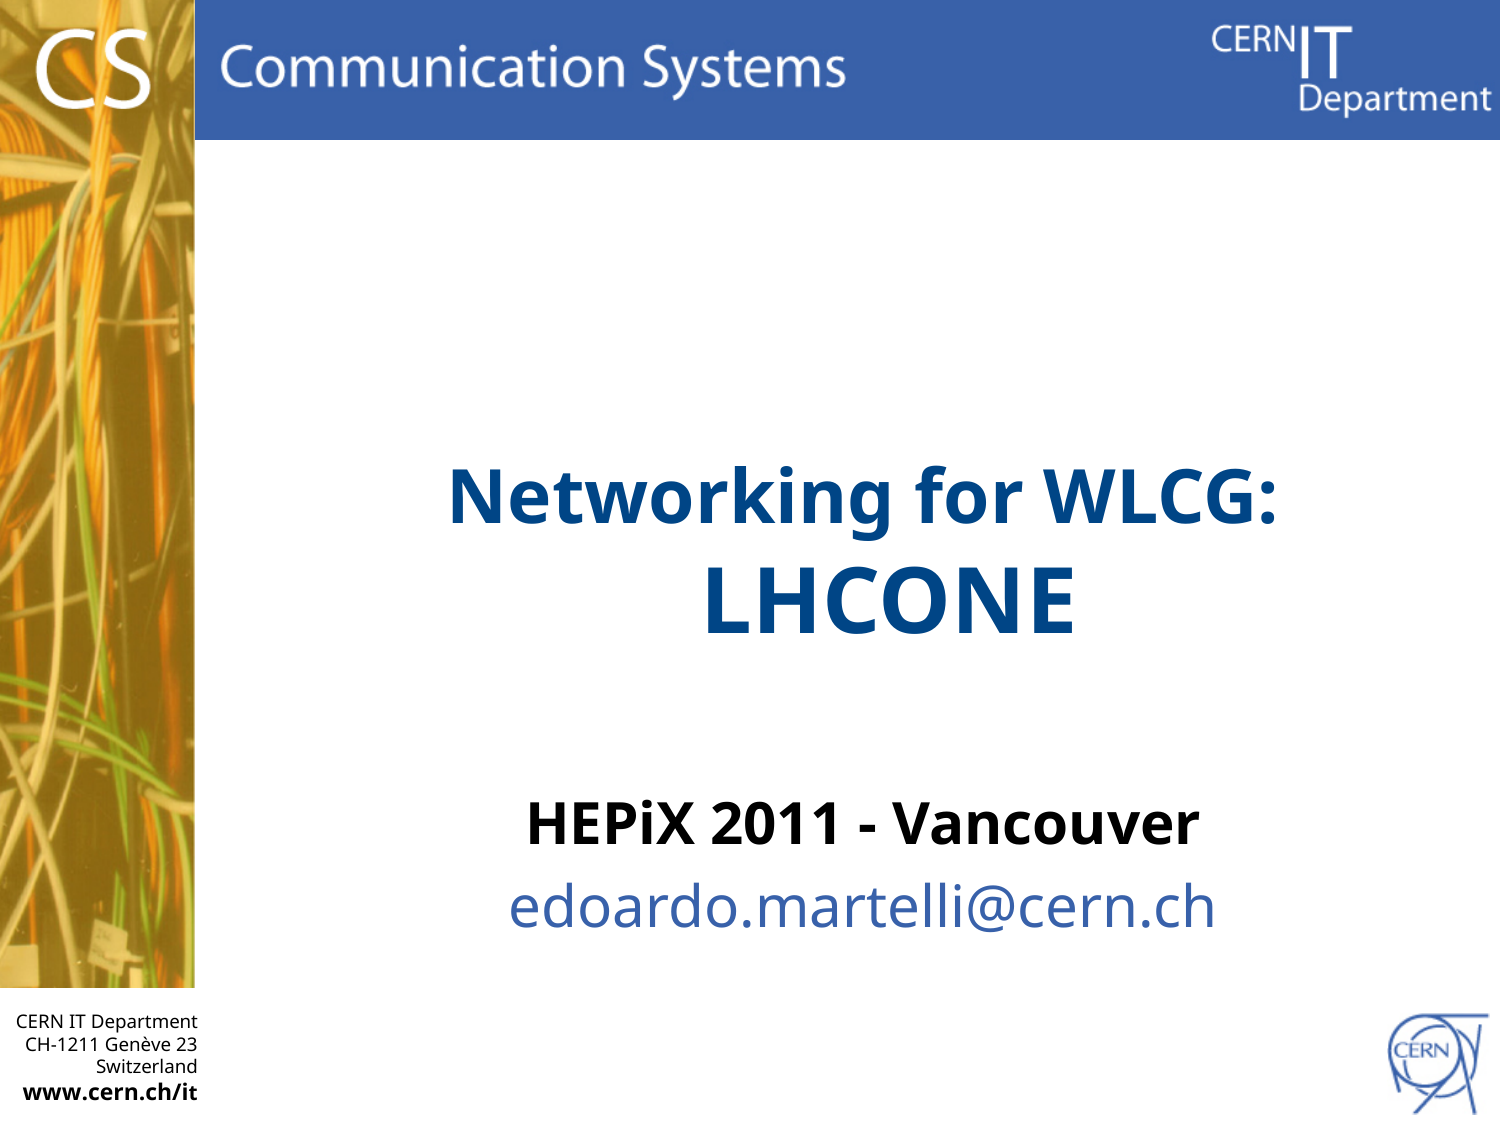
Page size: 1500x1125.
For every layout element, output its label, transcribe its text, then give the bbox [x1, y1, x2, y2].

subtitle Networking for WLCG: LHCONE HEPiX 2011 - Vancouver edoardo.martelli@cern.ch [322, 431, 1401, 1022]
picture [0, 0, 1500, 988]
picture [1387, 1012, 1490, 1115]
